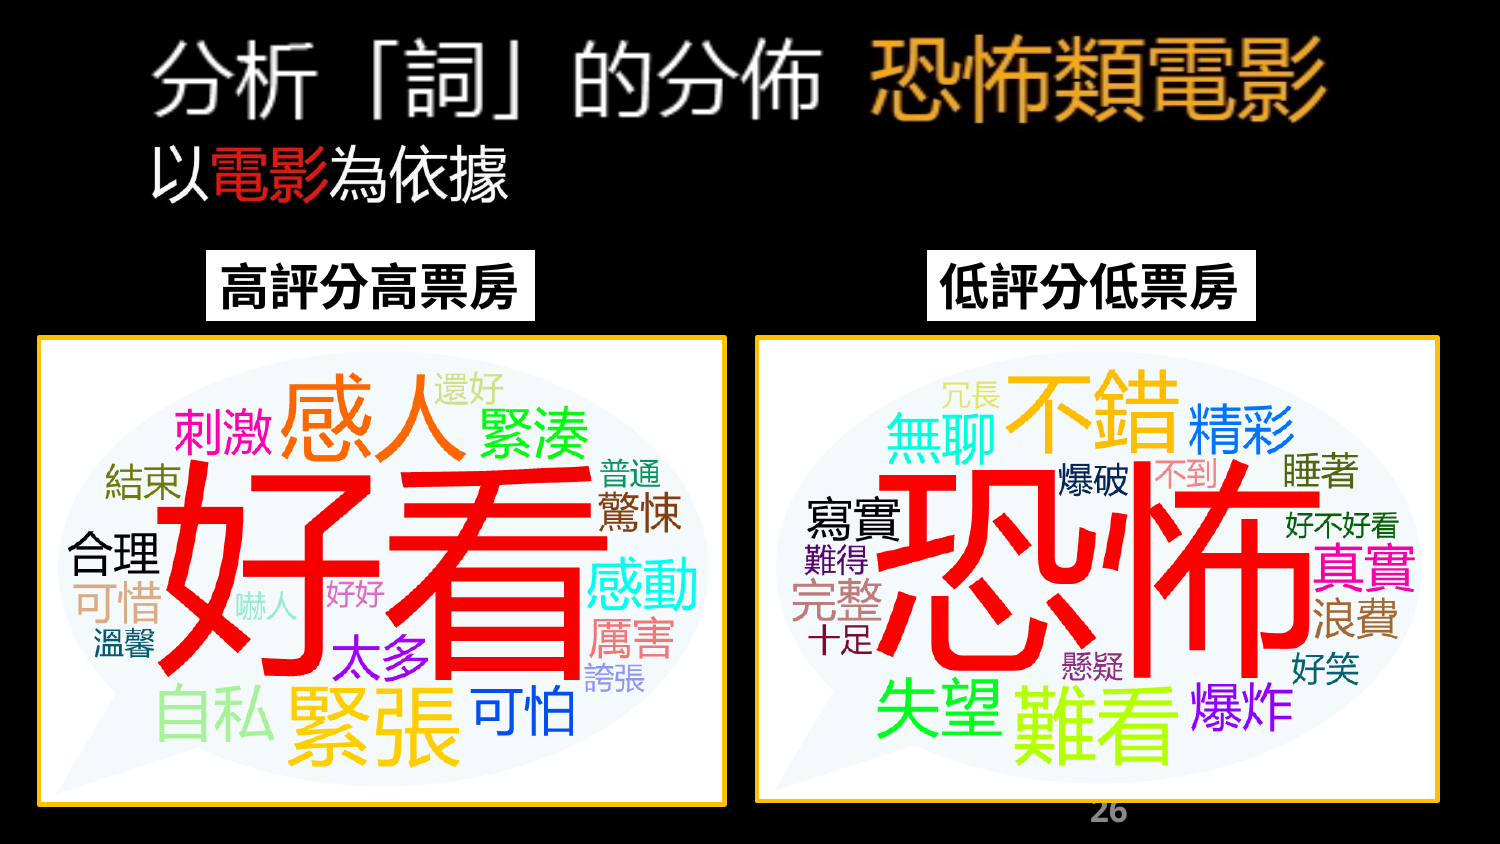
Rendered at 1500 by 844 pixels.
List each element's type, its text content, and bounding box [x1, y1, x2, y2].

text_box 高評分高票房 [204, 247, 538, 324]
picture [41, 339, 723, 802]
text_box 26 [1074, 803, 1426, 827]
picture [127, 18, 1334, 212]
text_box 低評分低票房 [924, 247, 1258, 324]
picture [759, 339, 1436, 799]
